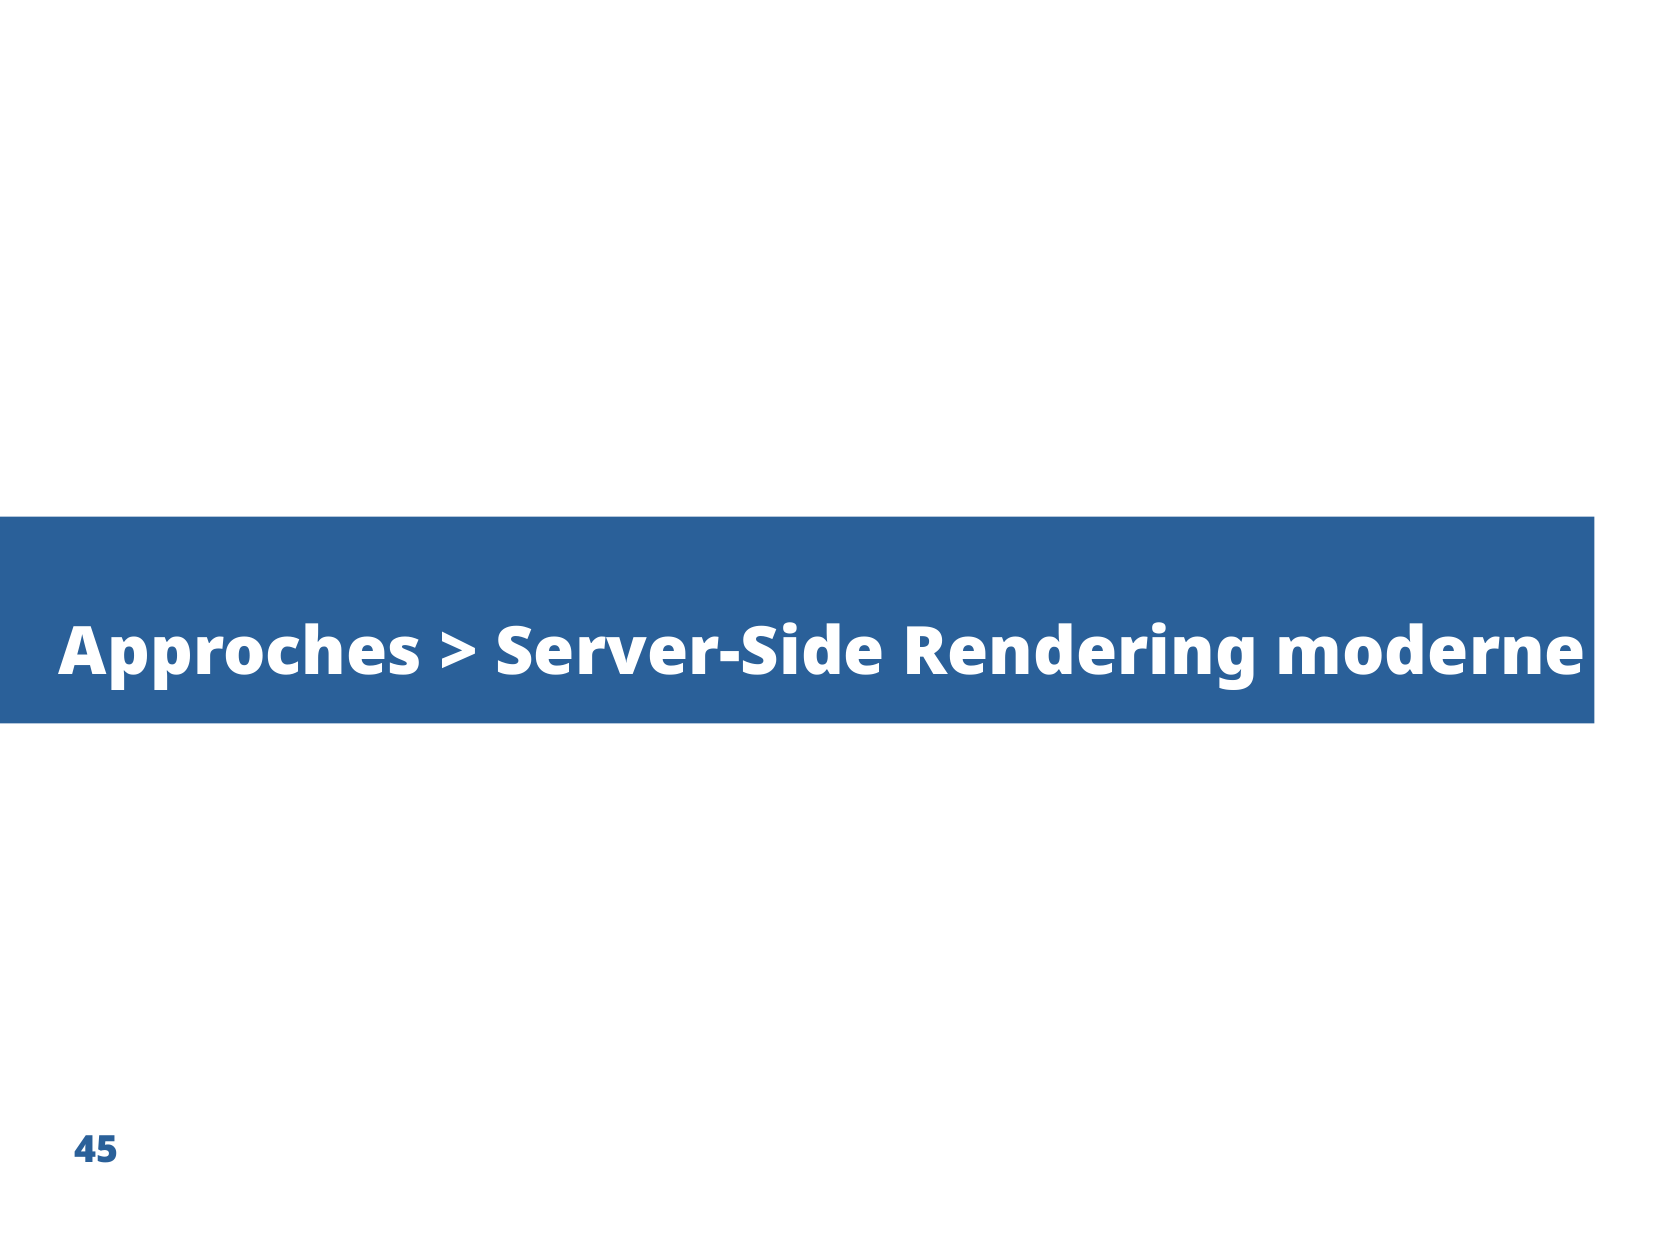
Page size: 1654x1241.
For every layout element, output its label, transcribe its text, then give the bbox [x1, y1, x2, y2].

title Approches > Server-Side Rendering moderne [59, 546, 1595, 694]
